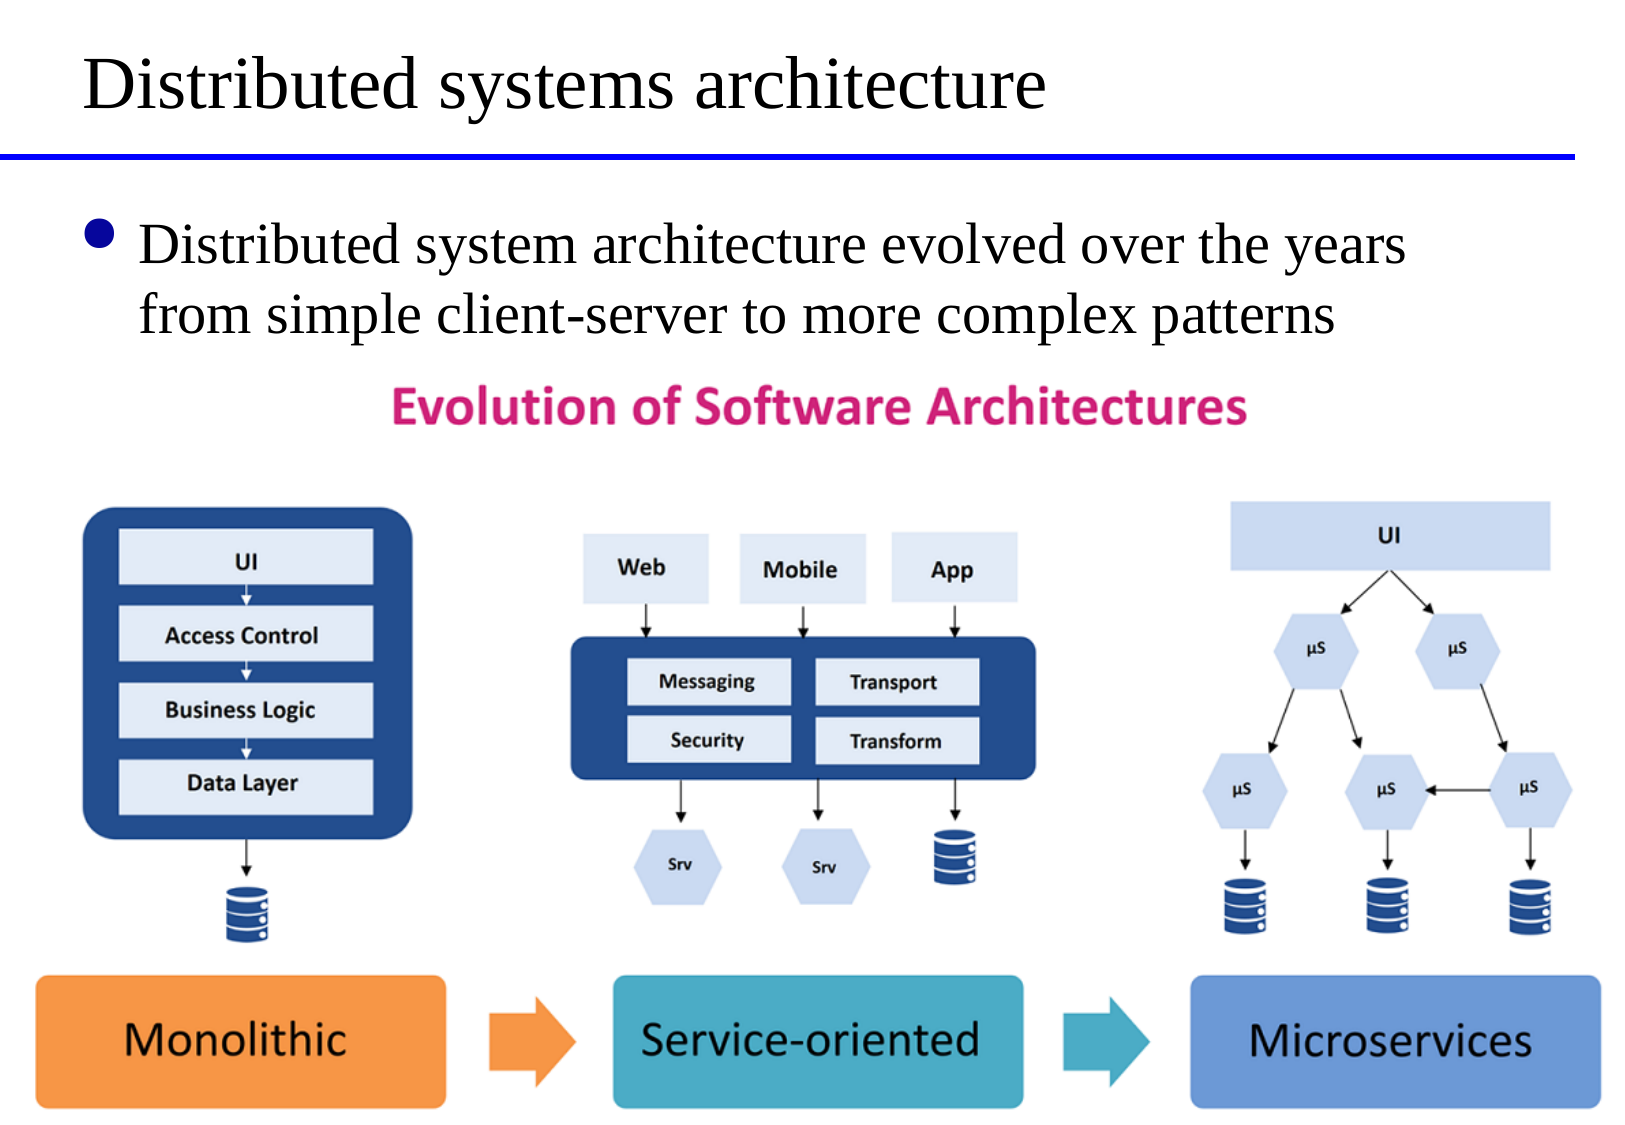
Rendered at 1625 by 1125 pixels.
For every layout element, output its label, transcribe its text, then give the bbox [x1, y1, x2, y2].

picture [4, 354, 1625, 1125]
list Distributed system architecture evolved over the years from simple client-server to more complex patterns [67, 198, 1478, 354]
title Distributed systems architecture [67, 27, 1544, 131]
